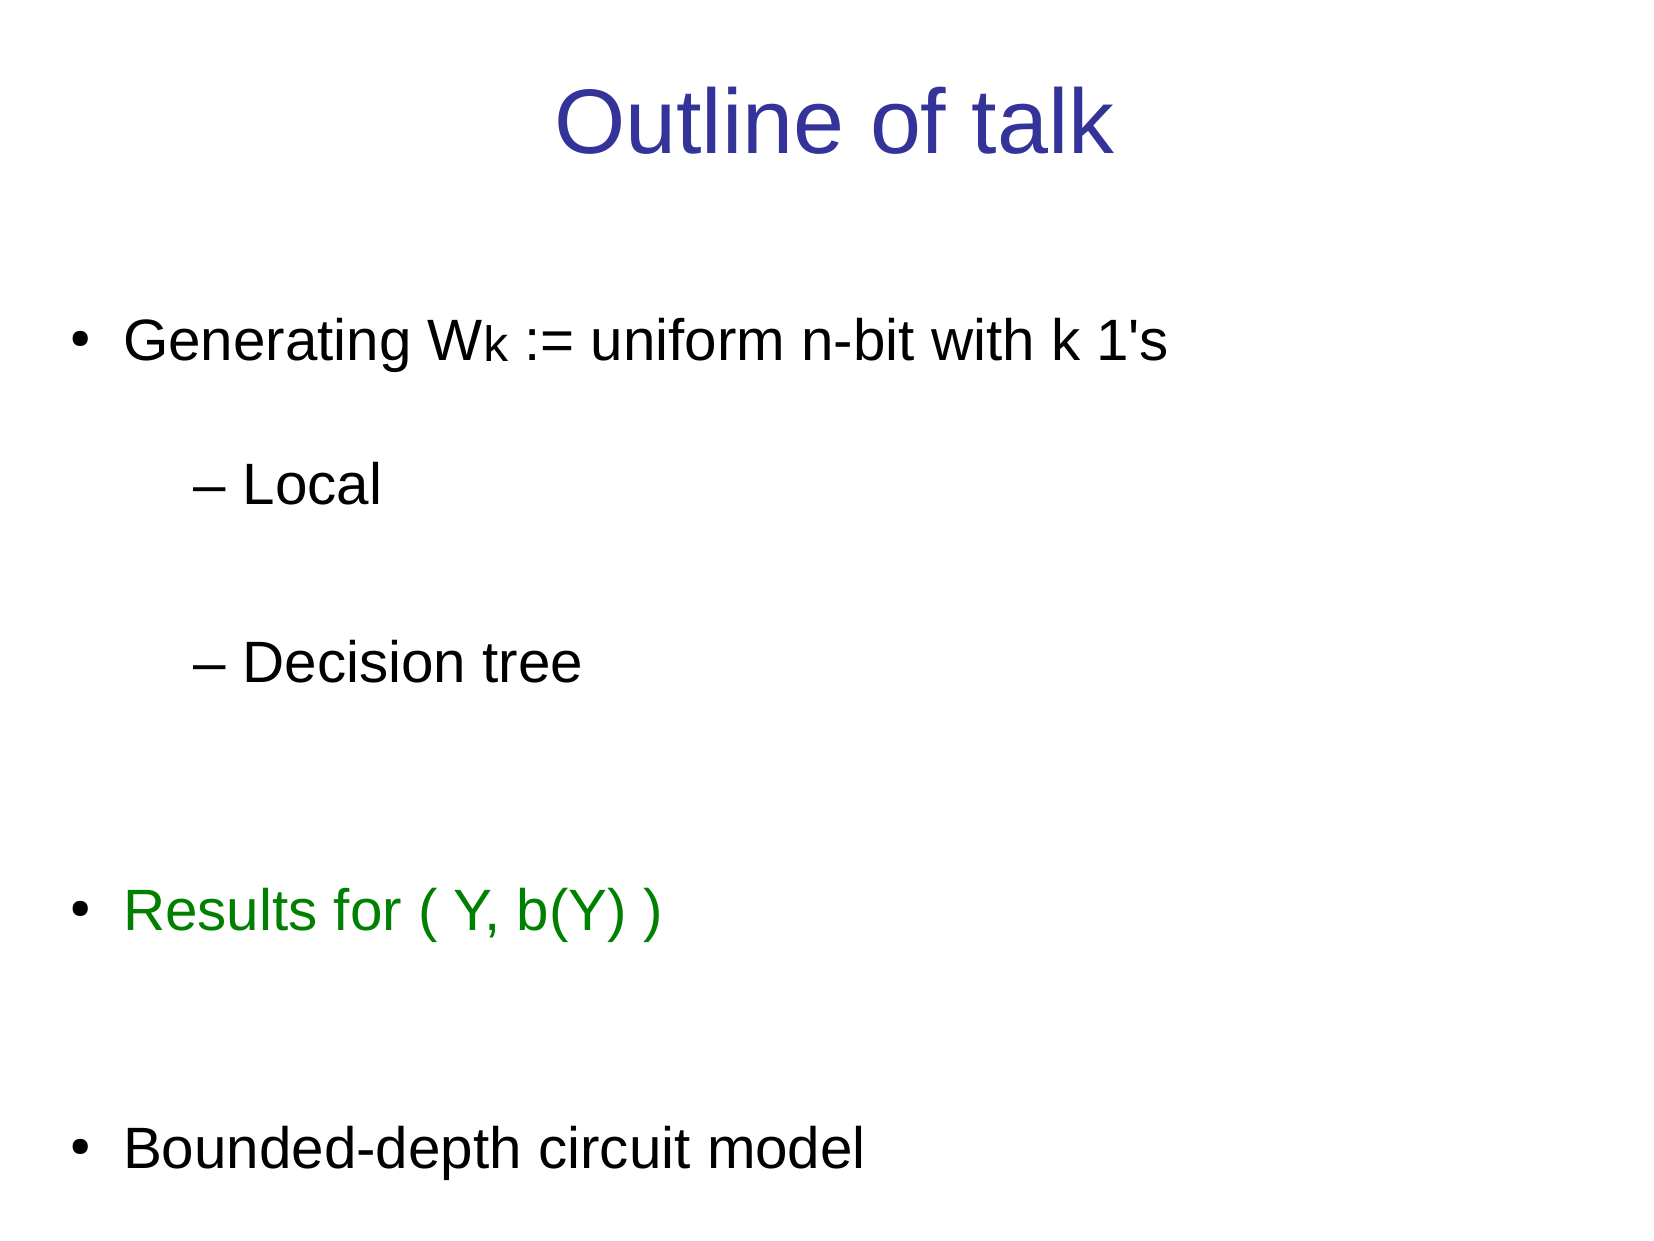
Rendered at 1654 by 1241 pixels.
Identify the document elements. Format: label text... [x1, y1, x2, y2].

title Outline of talk [131, 18, 1538, 226]
list Generating Wk := uniform n-bit with k 1's – Local – Decision tree Results for ( Y, b(Y) ) Bounded-depth circuit model [37, 300, 1613, 1241]
